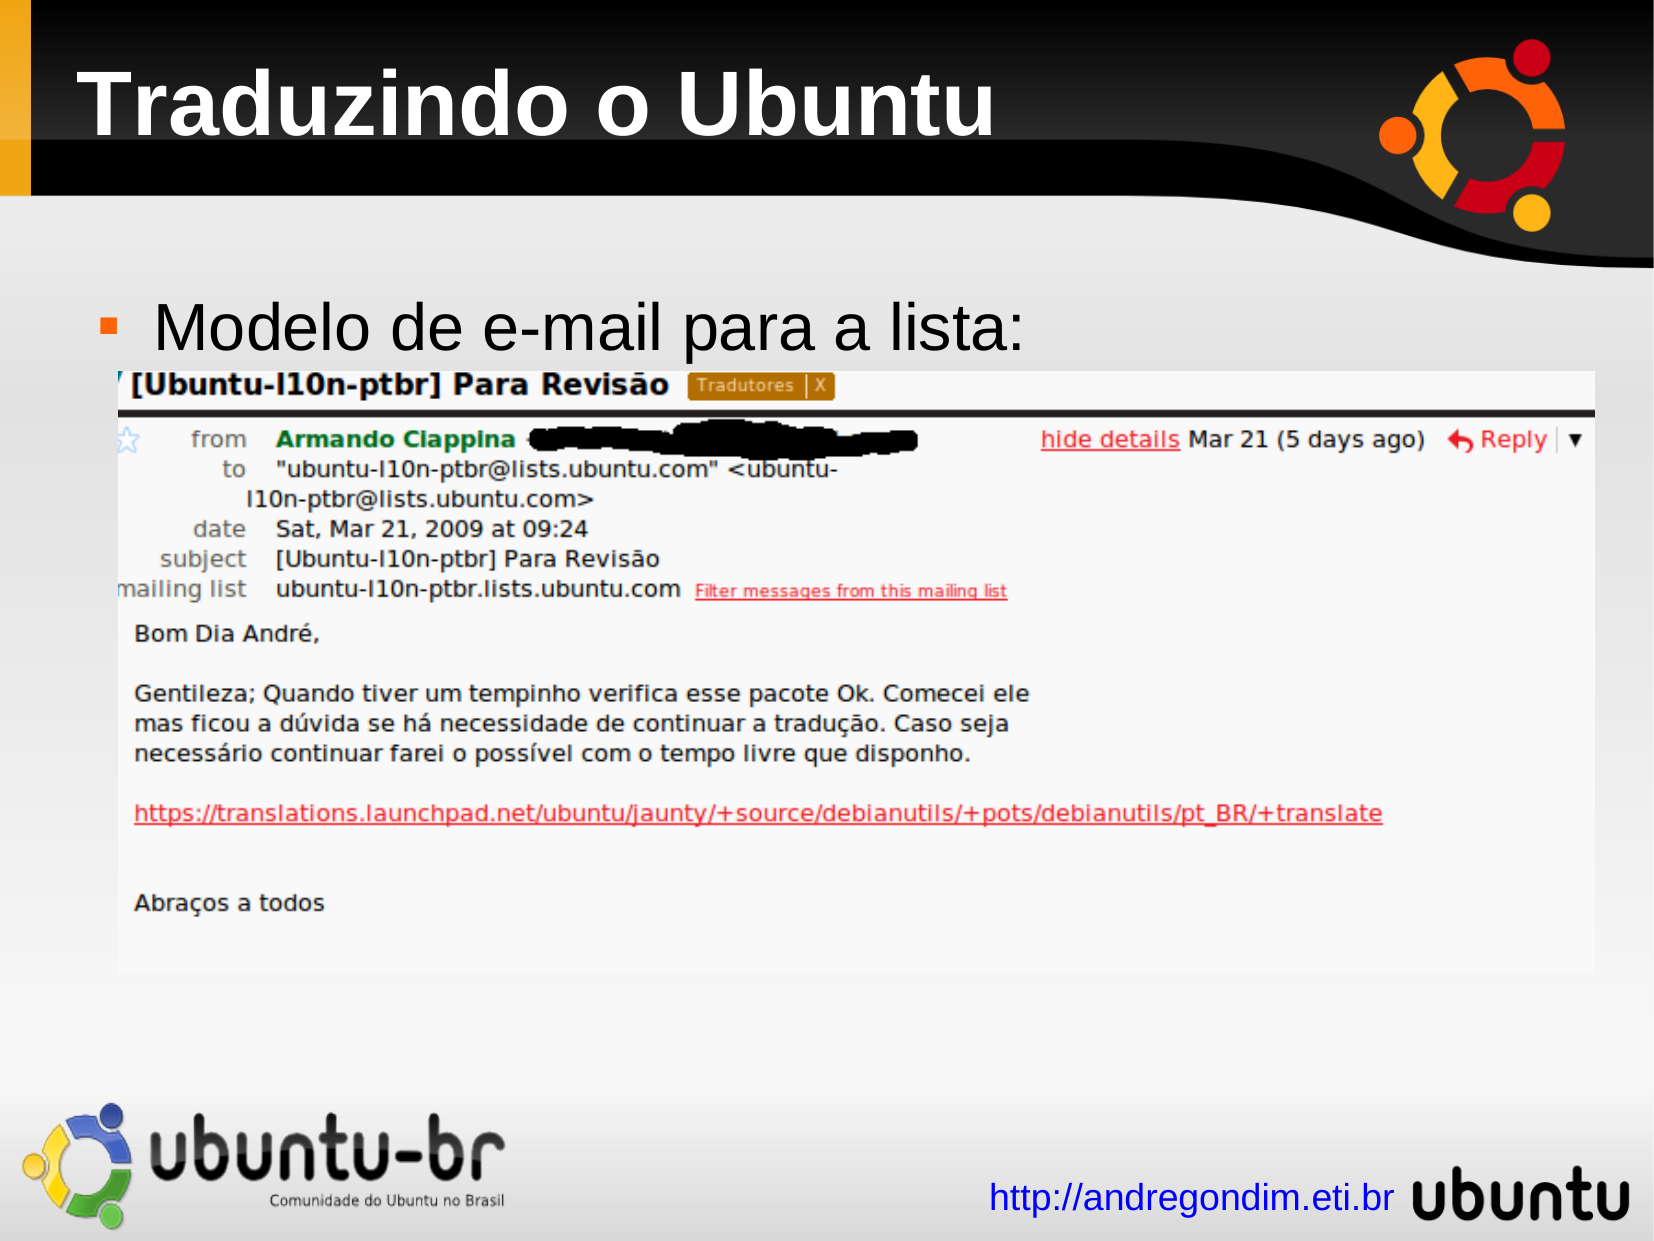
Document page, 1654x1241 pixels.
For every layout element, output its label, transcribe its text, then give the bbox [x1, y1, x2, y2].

list Modelo de e-mail para a lista: [82, 290, 1063, 414]
title Traduzindo o Ubuntu [76, 7, 1565, 200]
picture [0, 0, 1654, 1241]
